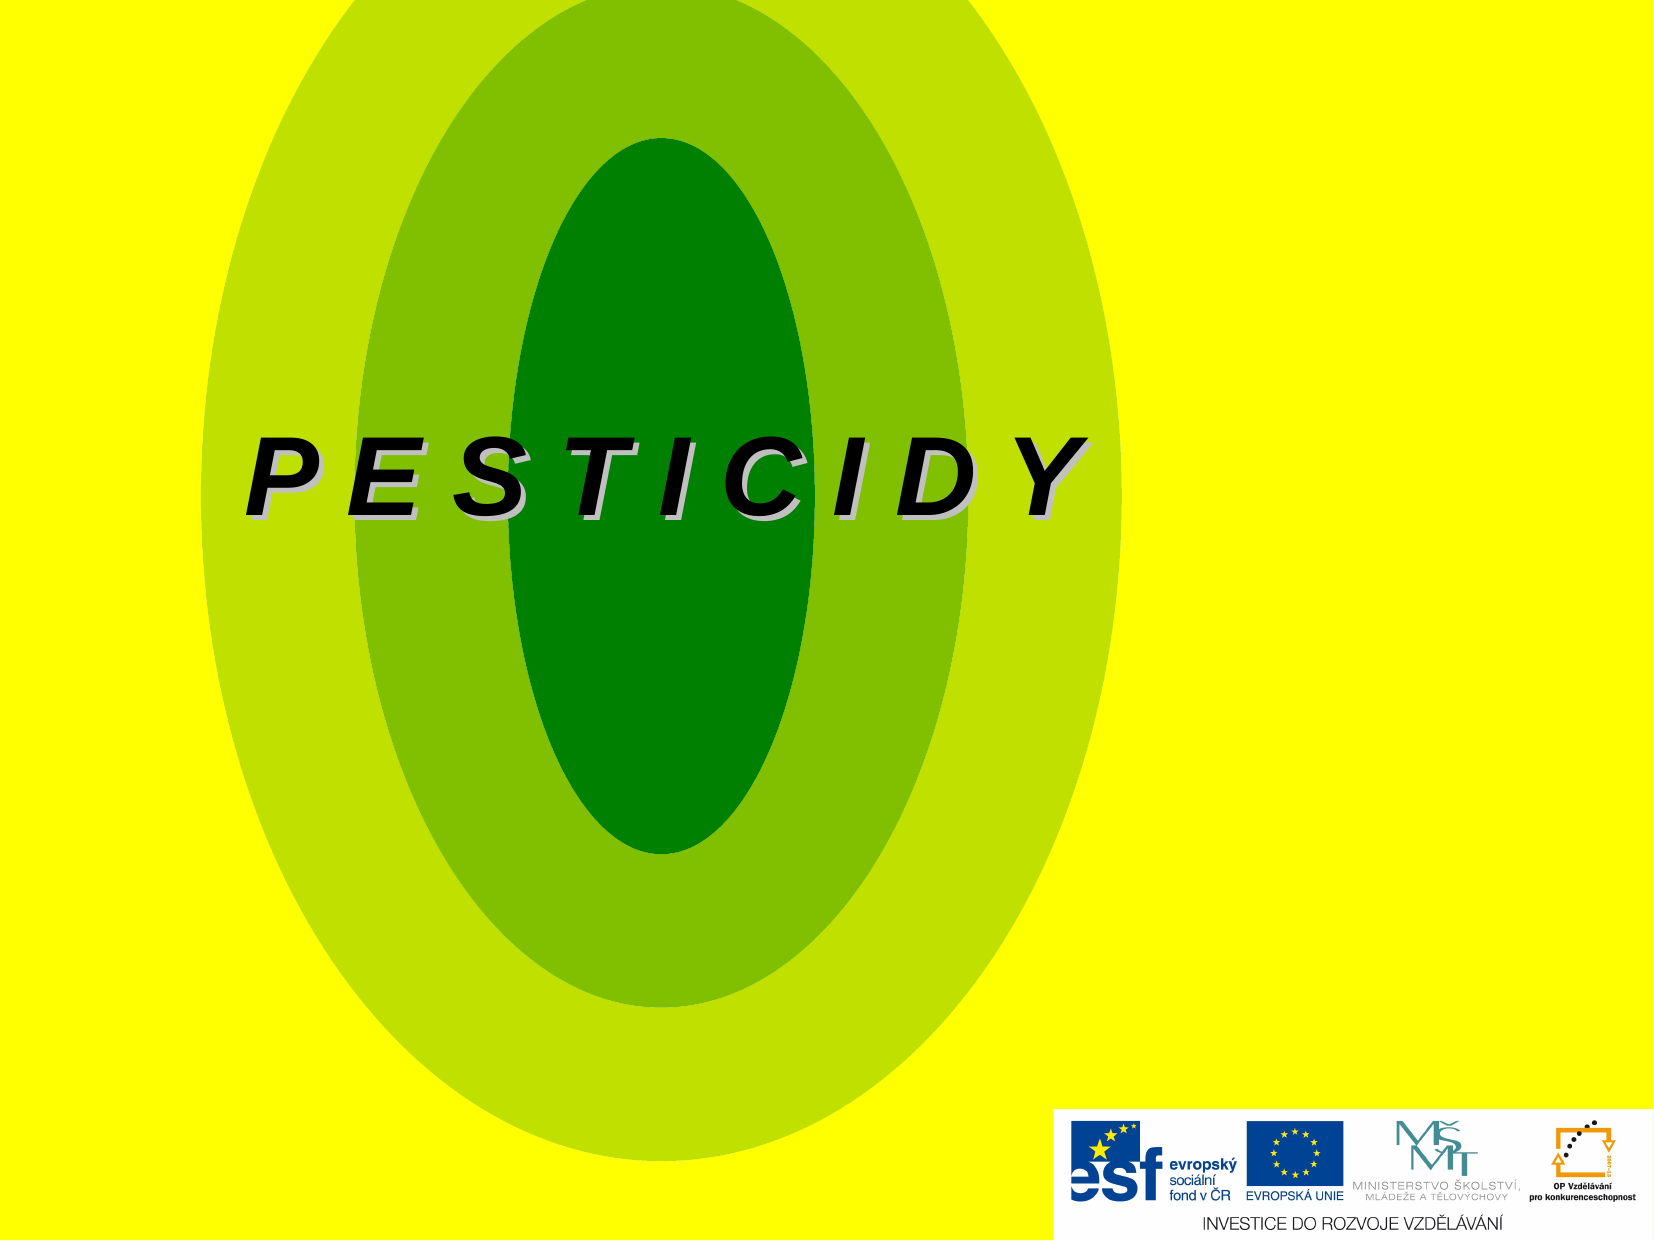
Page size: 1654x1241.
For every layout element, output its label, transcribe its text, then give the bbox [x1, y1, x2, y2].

picture [1053, 1109, 1654, 1241]
subtitle P E S T I C I D Y [0, 67, 1407, 886]
